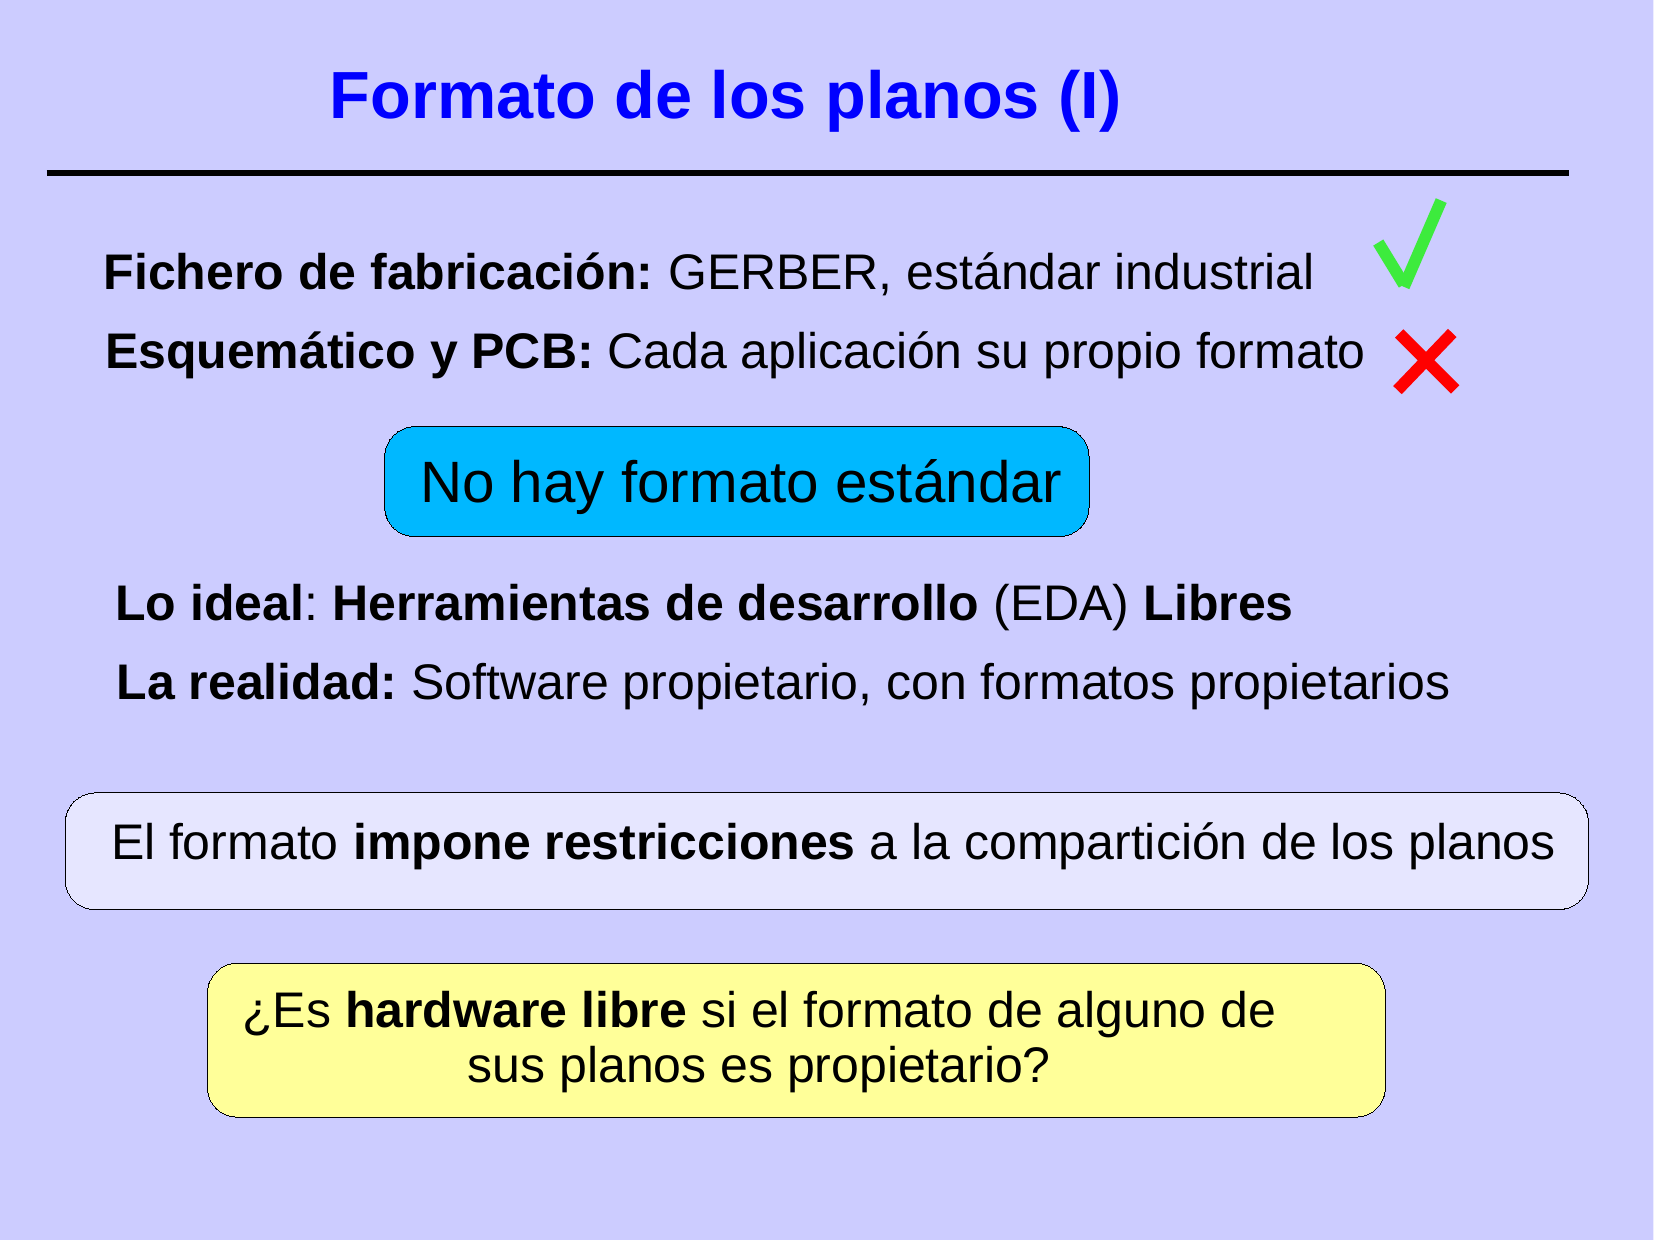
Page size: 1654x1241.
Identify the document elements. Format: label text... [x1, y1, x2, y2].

text_box No hay formato estándar [420, 450, 1071, 516]
text_box Fichero de fabricación: GERBER, estándar industrial Esquemático y PCB: Cada aplicación su propio formato [91, 243, 1614, 382]
text_box [65, 792, 1589, 910]
text_box ¿Es hardware libre si el formato de alguno de sus planos es propietario? [242, 981, 1332, 1095]
text_box [207, 963, 1386, 1118]
text_box Lo ideal: Herramientas de desarrollo (EDA) Libres La realidad: Software propietario, con formatos propietarios [102, 575, 1577, 713]
title Formato de los planos (I) [88, 0, 1364, 178]
text_box [384, 426, 1090, 537]
text_box El formato impone restricciones a la compartición de los planos [111, 813, 1596, 870]
